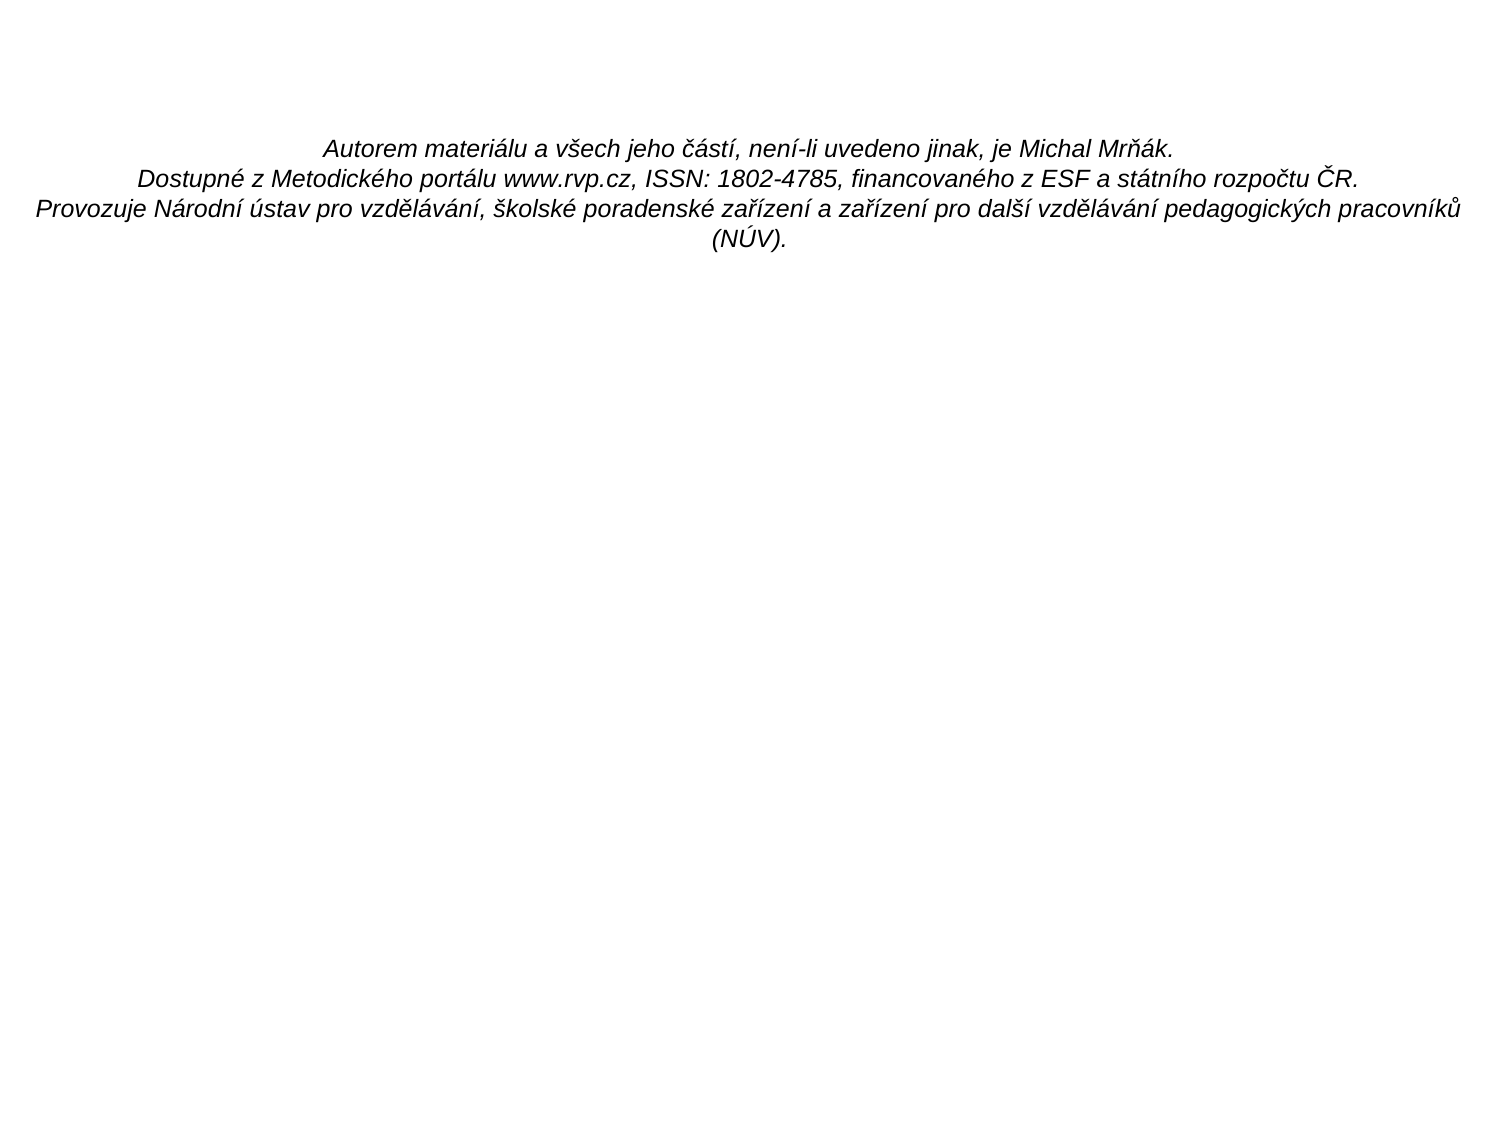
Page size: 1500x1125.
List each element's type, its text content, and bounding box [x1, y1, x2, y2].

text_box Autorem materiálu a všech jeho částí, není-li uvedeno jinak, je Michal Mrňák. Dostupné z Metodického portálu www.rvp.cz, ISSN: 1802-4785, financovaného z ESF a státního rozpočtu ČR. Provozuje Národní ústav pro vzdělávání, školské poradenské zařízení a zařízení pro další vzdělávání pedagogických pracovníků (NÚV). [0, 125, 1500, 291]
